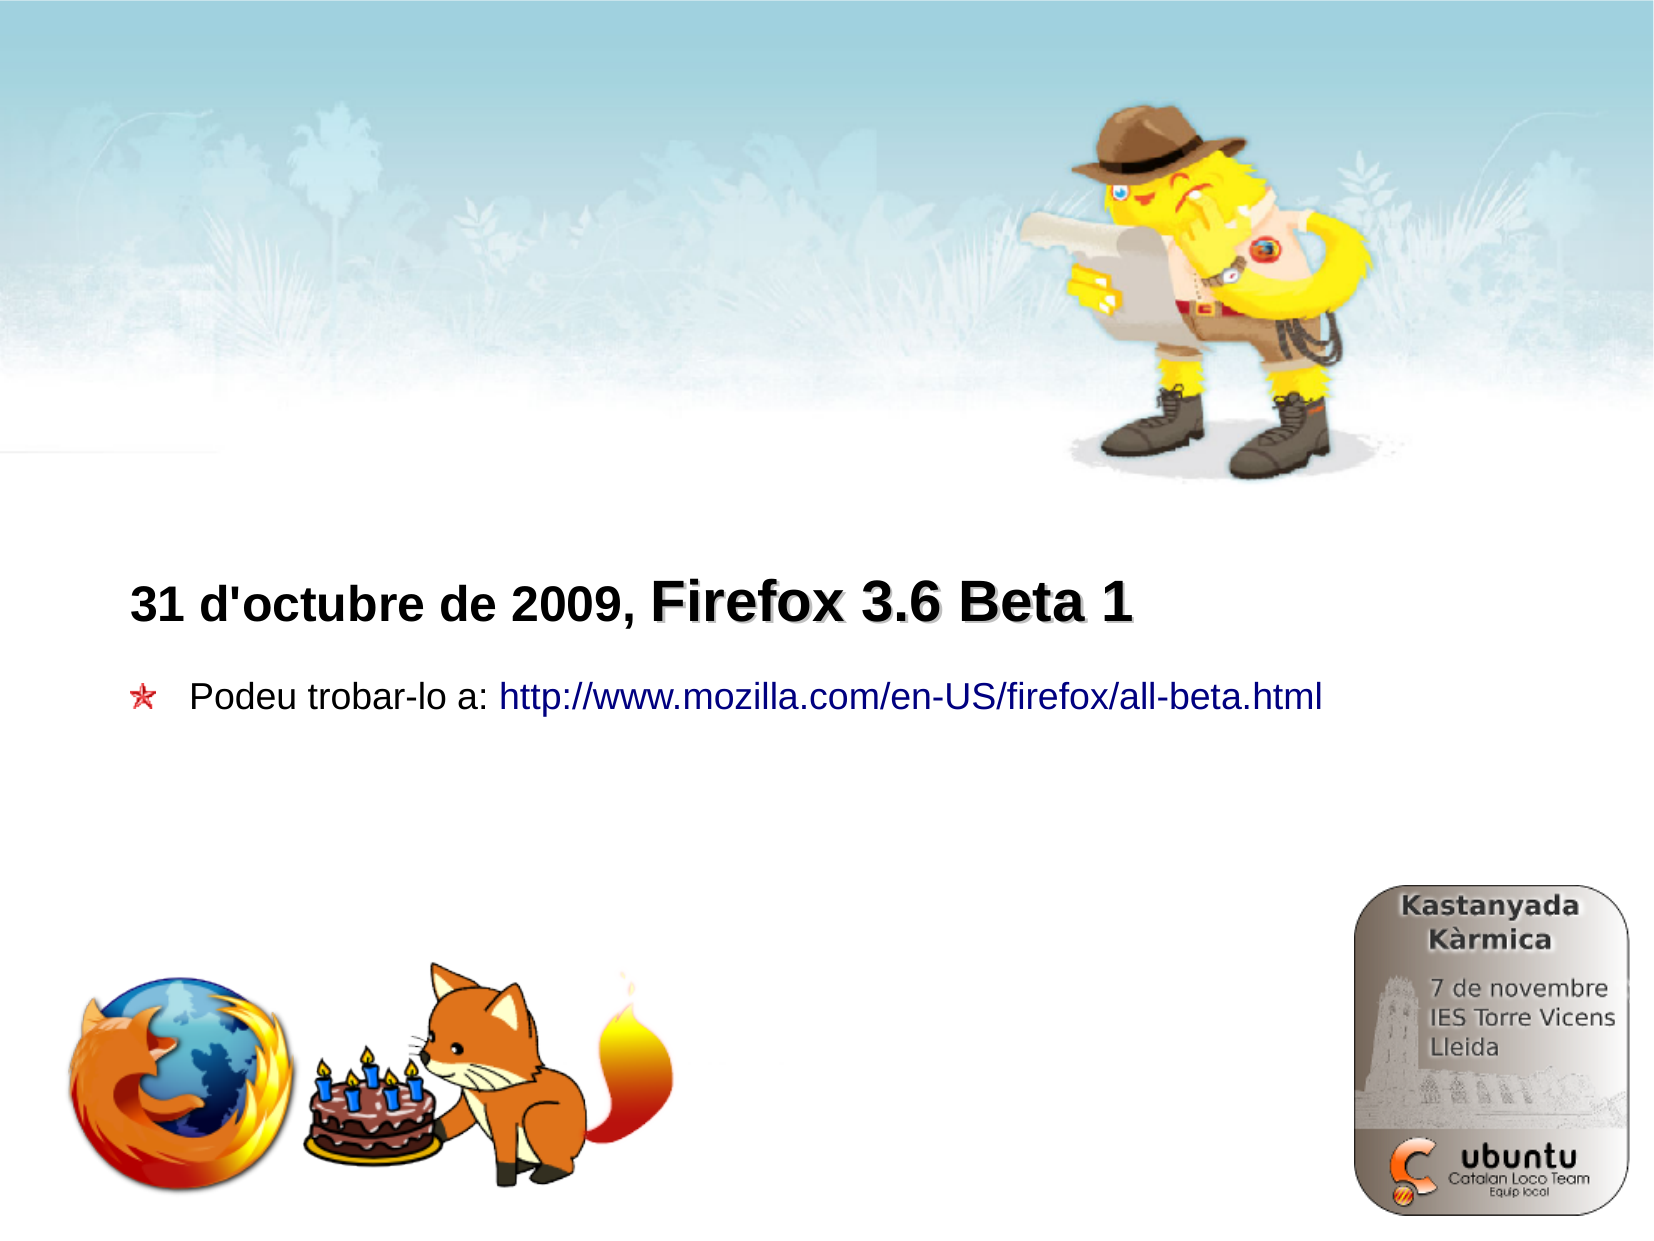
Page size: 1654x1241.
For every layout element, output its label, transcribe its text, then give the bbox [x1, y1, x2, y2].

picture [0, 0, 1654, 1240]
text_box 31 d'octubre de 2009, Firefox 3.6 Beta 1 Podeu trobar-lo a: http://www.mozilla.com/en-US/firefox/all-beta.html [115, 561, 1388, 786]
